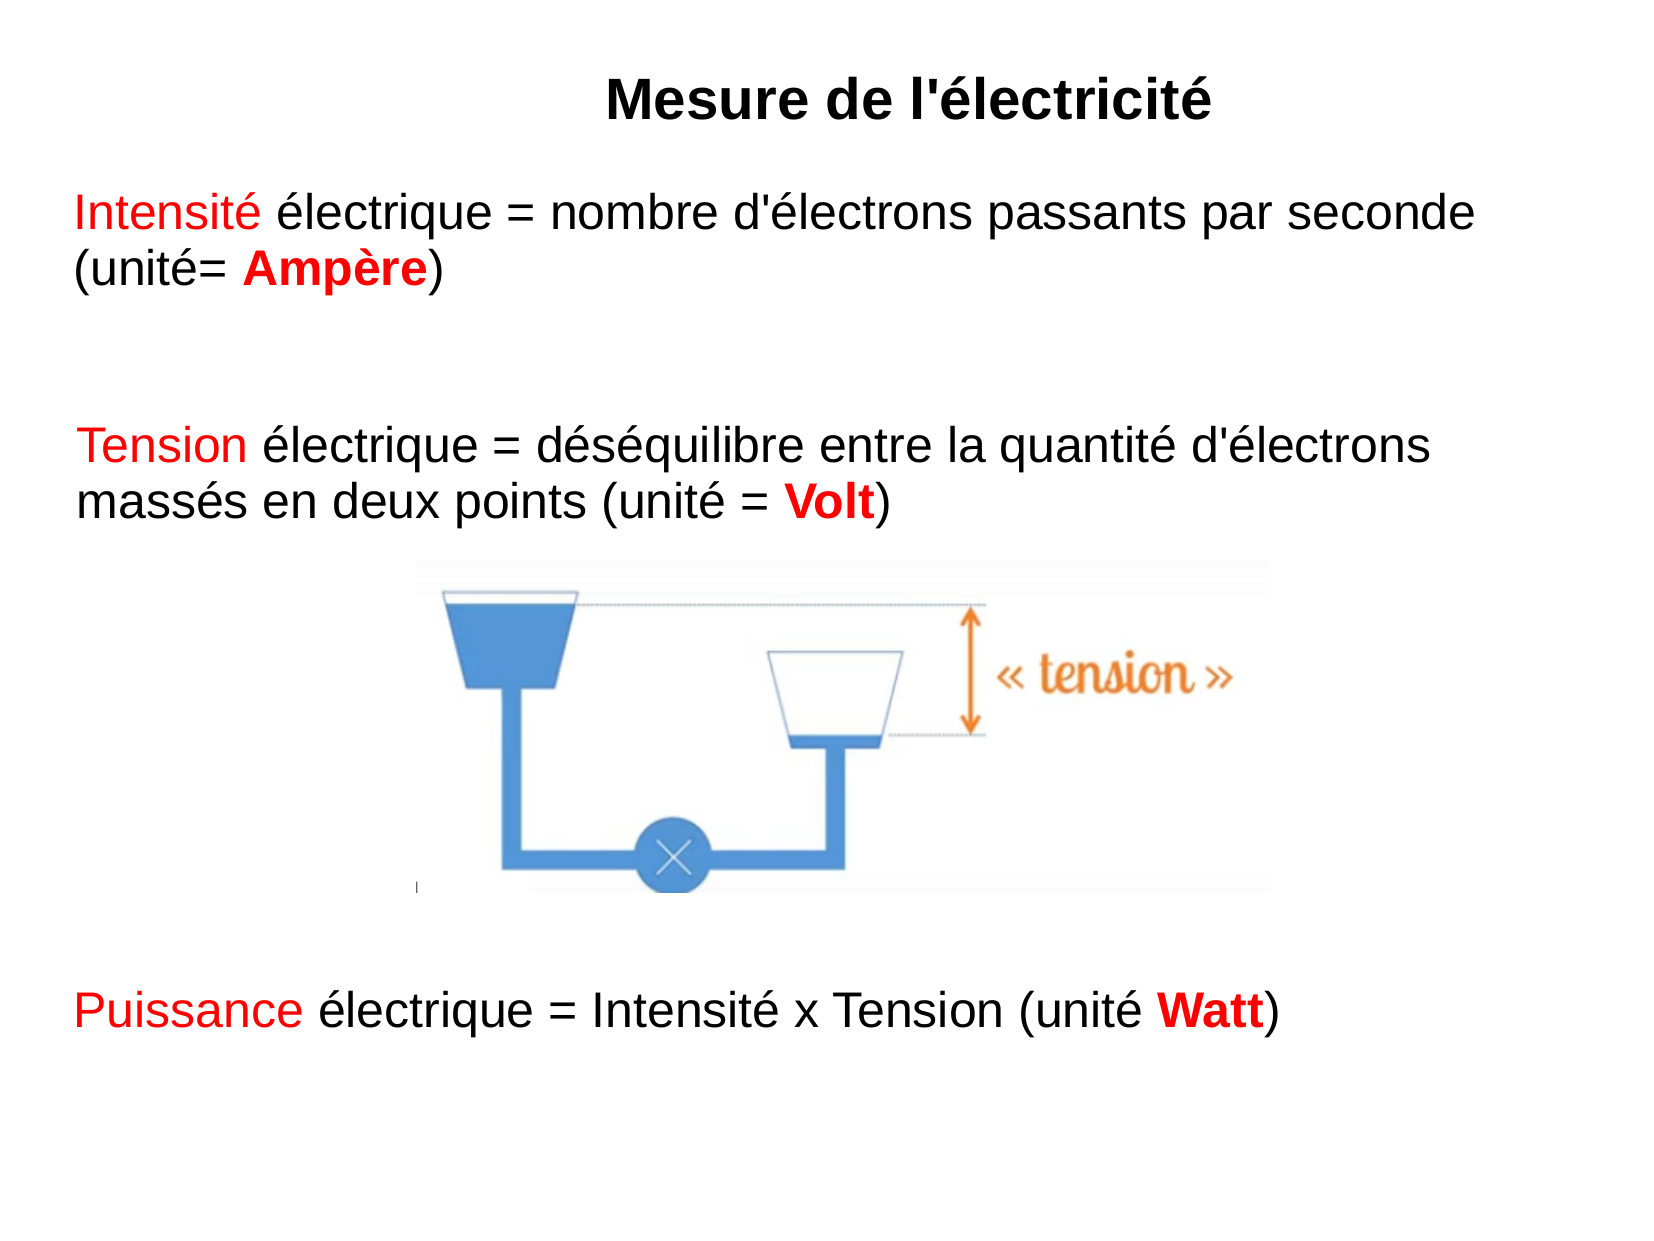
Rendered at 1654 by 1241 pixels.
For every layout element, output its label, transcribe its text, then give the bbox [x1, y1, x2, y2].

text_box Intensité électrique = nombre d'électrons passants par seconde (unité= Ampère) [59, 177, 1654, 390]
text_box Tension électrique = déséquilibre entre la quantité d'électrons massés en deux points (unité = Volt) [61, 354, 1625, 538]
text_box Mesure de l'électricité [590, 59, 1228, 141]
picture [416, 560, 1270, 893]
text_box Puissance électrique = Intensité x Tension (unité Watt) [59, 974, 1506, 1047]
